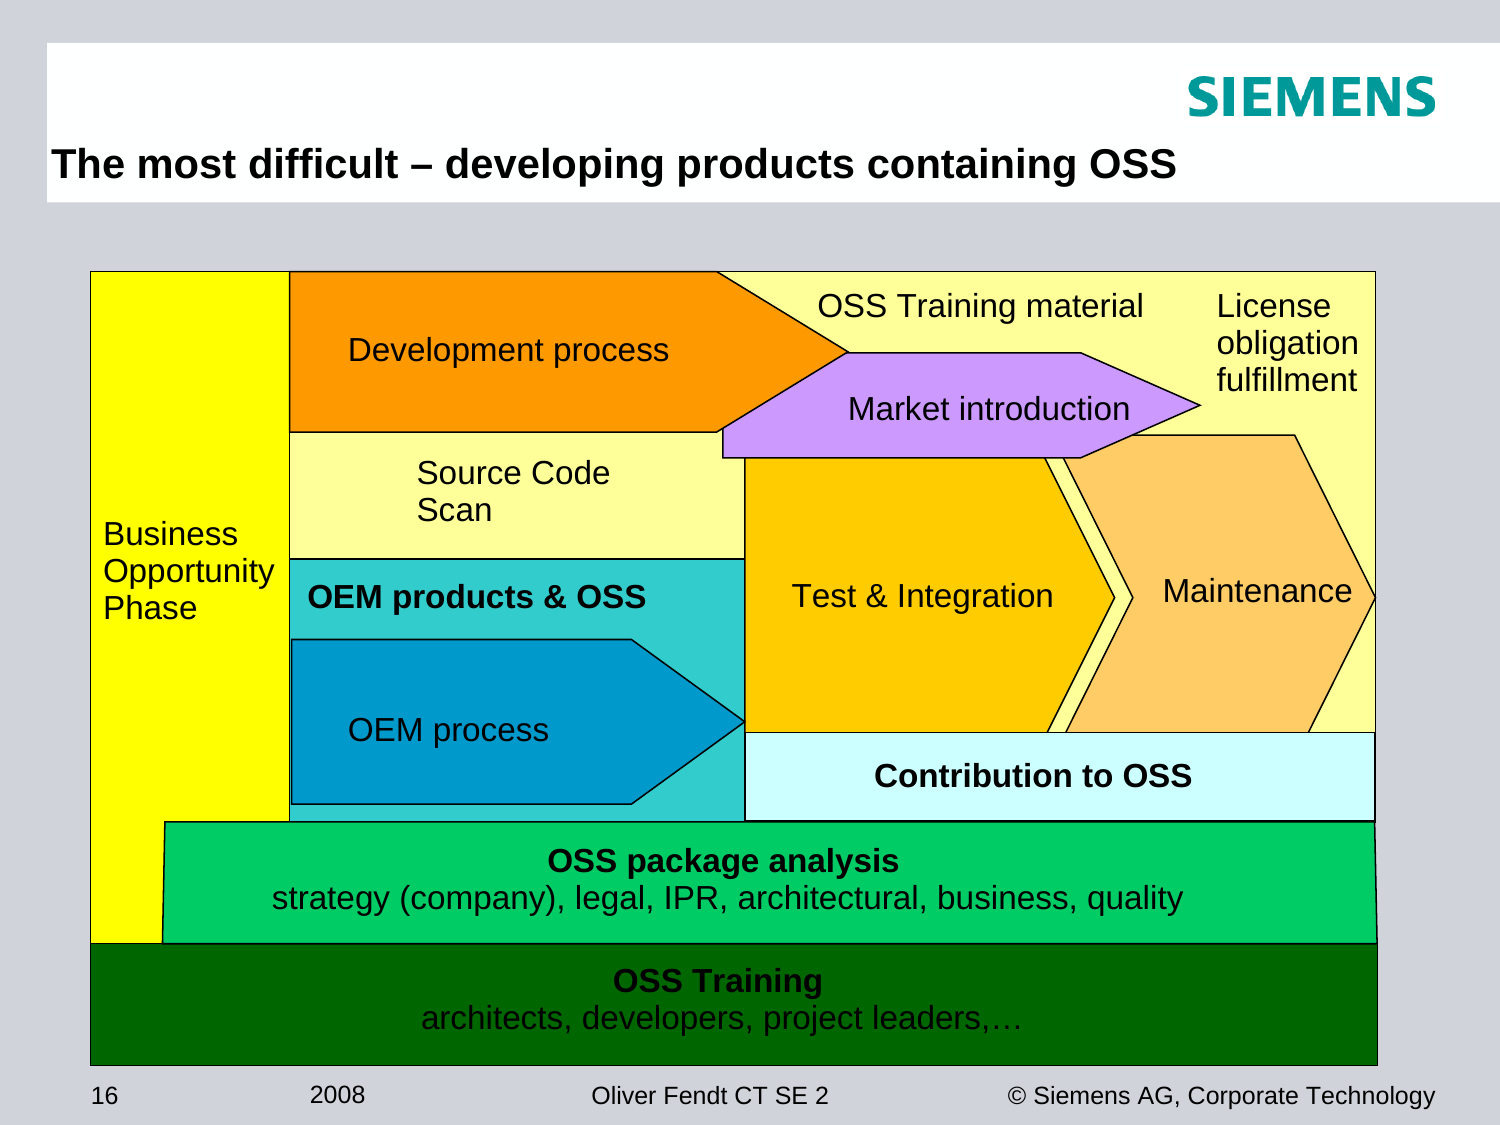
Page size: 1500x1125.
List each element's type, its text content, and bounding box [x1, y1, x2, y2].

text_box OSS Training architects, developers, project leaders,… [297, 962, 1148, 1037]
text_box Test & Integration [791, 577, 1073, 616]
text_box OEM process [347, 711, 609, 749]
text_box License obligation fulfillment [1216, 287, 1440, 399]
text_box OEM products & OSS [307, 578, 648, 616]
text_box [90, 271, 1378, 1066]
text_box Source Code Scan [416, 454, 697, 529]
text_box Maintenance [1162, 572, 1400, 611]
text_box Market introduction [847, 390, 1195, 429]
text_box Business Opportunity Phase [103, 515, 314, 627]
picture [1296, 69, 1444, 123]
title The most difficult – developing products containing OSS [50, 54, 1296, 188]
text_box OSS Training material [817, 287, 1157, 325]
text_box OSS package analysis strategy (company), legal, IPR, architectural, business, quality [271, 842, 1186, 917]
text_box Contribution to OSS [874, 757, 1194, 795]
text_box Development process [347, 331, 671, 369]
